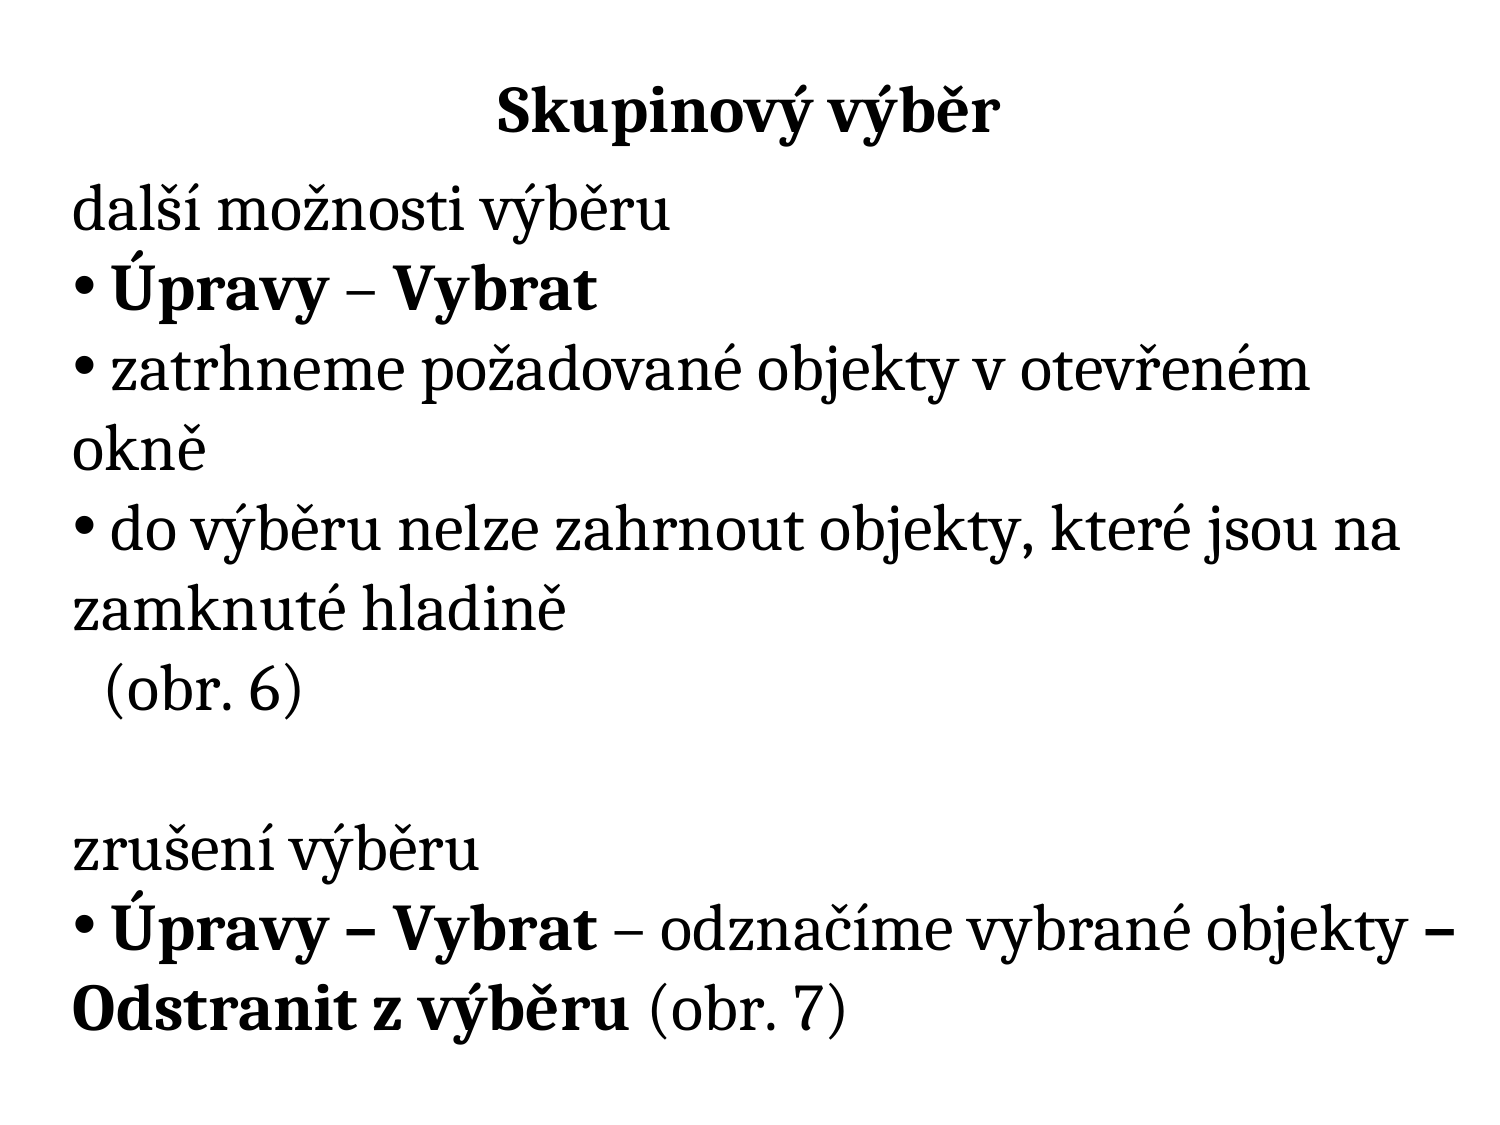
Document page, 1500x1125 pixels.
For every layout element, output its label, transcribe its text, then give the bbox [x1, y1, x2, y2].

text_box další možnosti výběru Úpravy – Vybrat zatrhneme požadované objekty v otevřeném okně do výběru nelze zahrnout objekty, které jsou na zamknuté hladině (obr. 6) zrušení výběru Úpravy – Vybrat – odznačíme vybrané objekty – Odstranit z výběru (obr. 7) [0, 156, 1500, 1125]
text_box Skupinový výběr [0, 57, 1500, 154]
